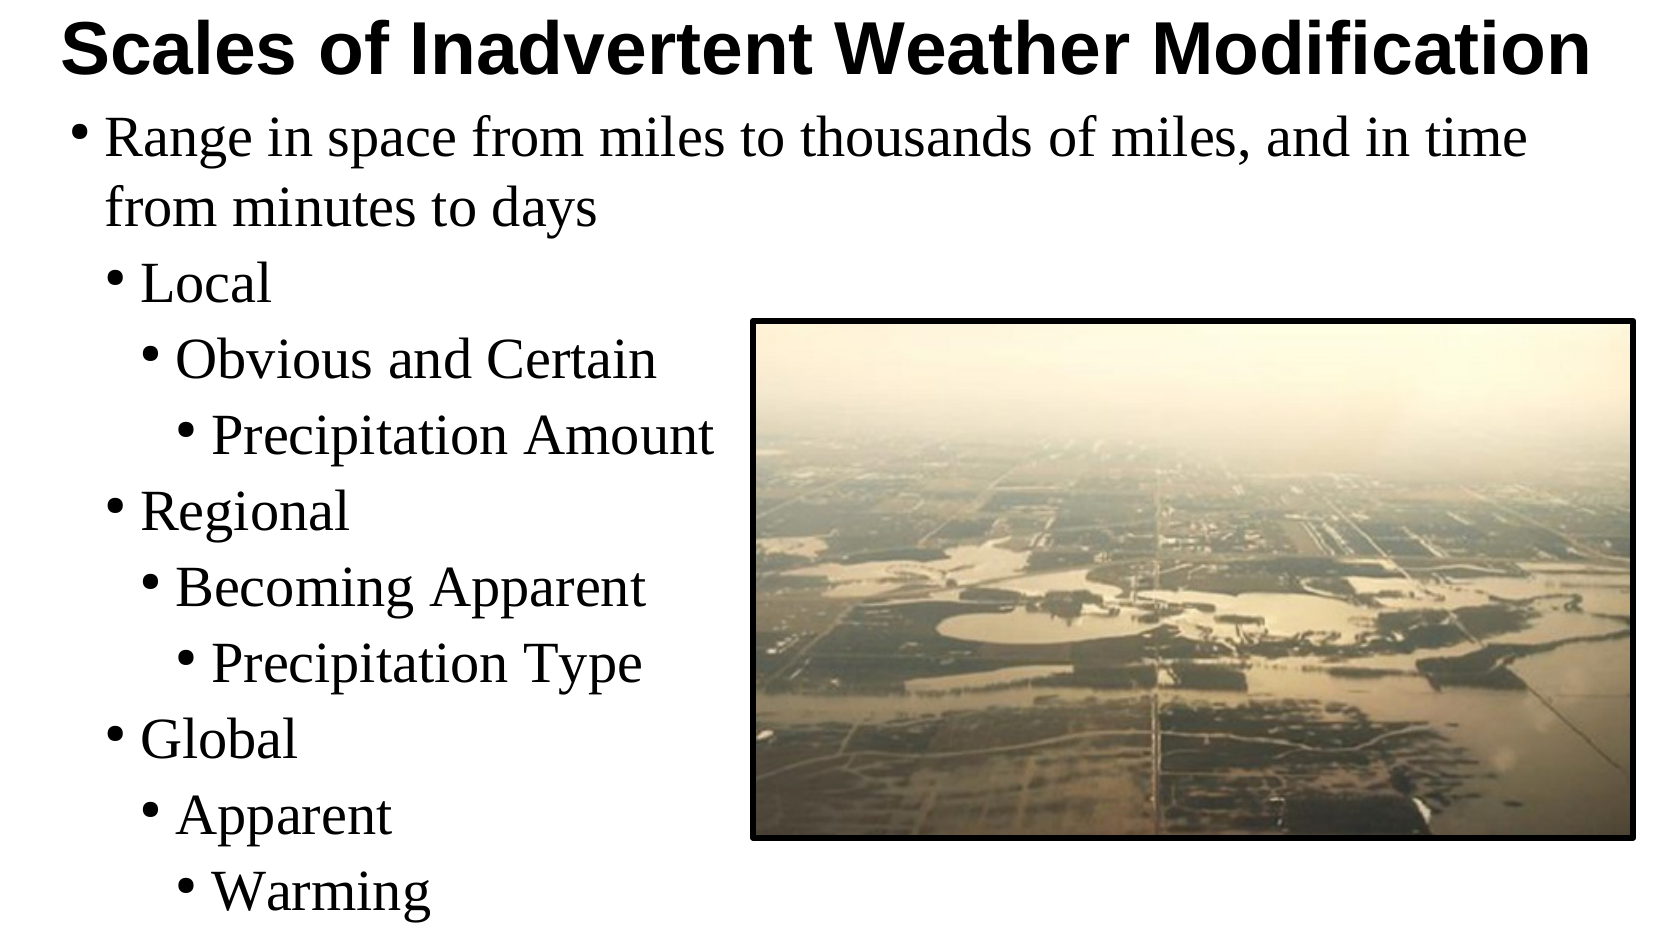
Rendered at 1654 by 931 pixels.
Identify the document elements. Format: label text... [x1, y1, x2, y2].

title Scales of Inadvertent Weather Modification [0, 0, 1654, 101]
text_box Range in space from miles to thousands of miles, and in time from minutes to days Local Obvious and Certain Precipitation Amount Regional Becoming Apparent Precipitation Type Global Apparent Warming [54, 90, 1576, 931]
picture [755, 323, 1631, 835]
